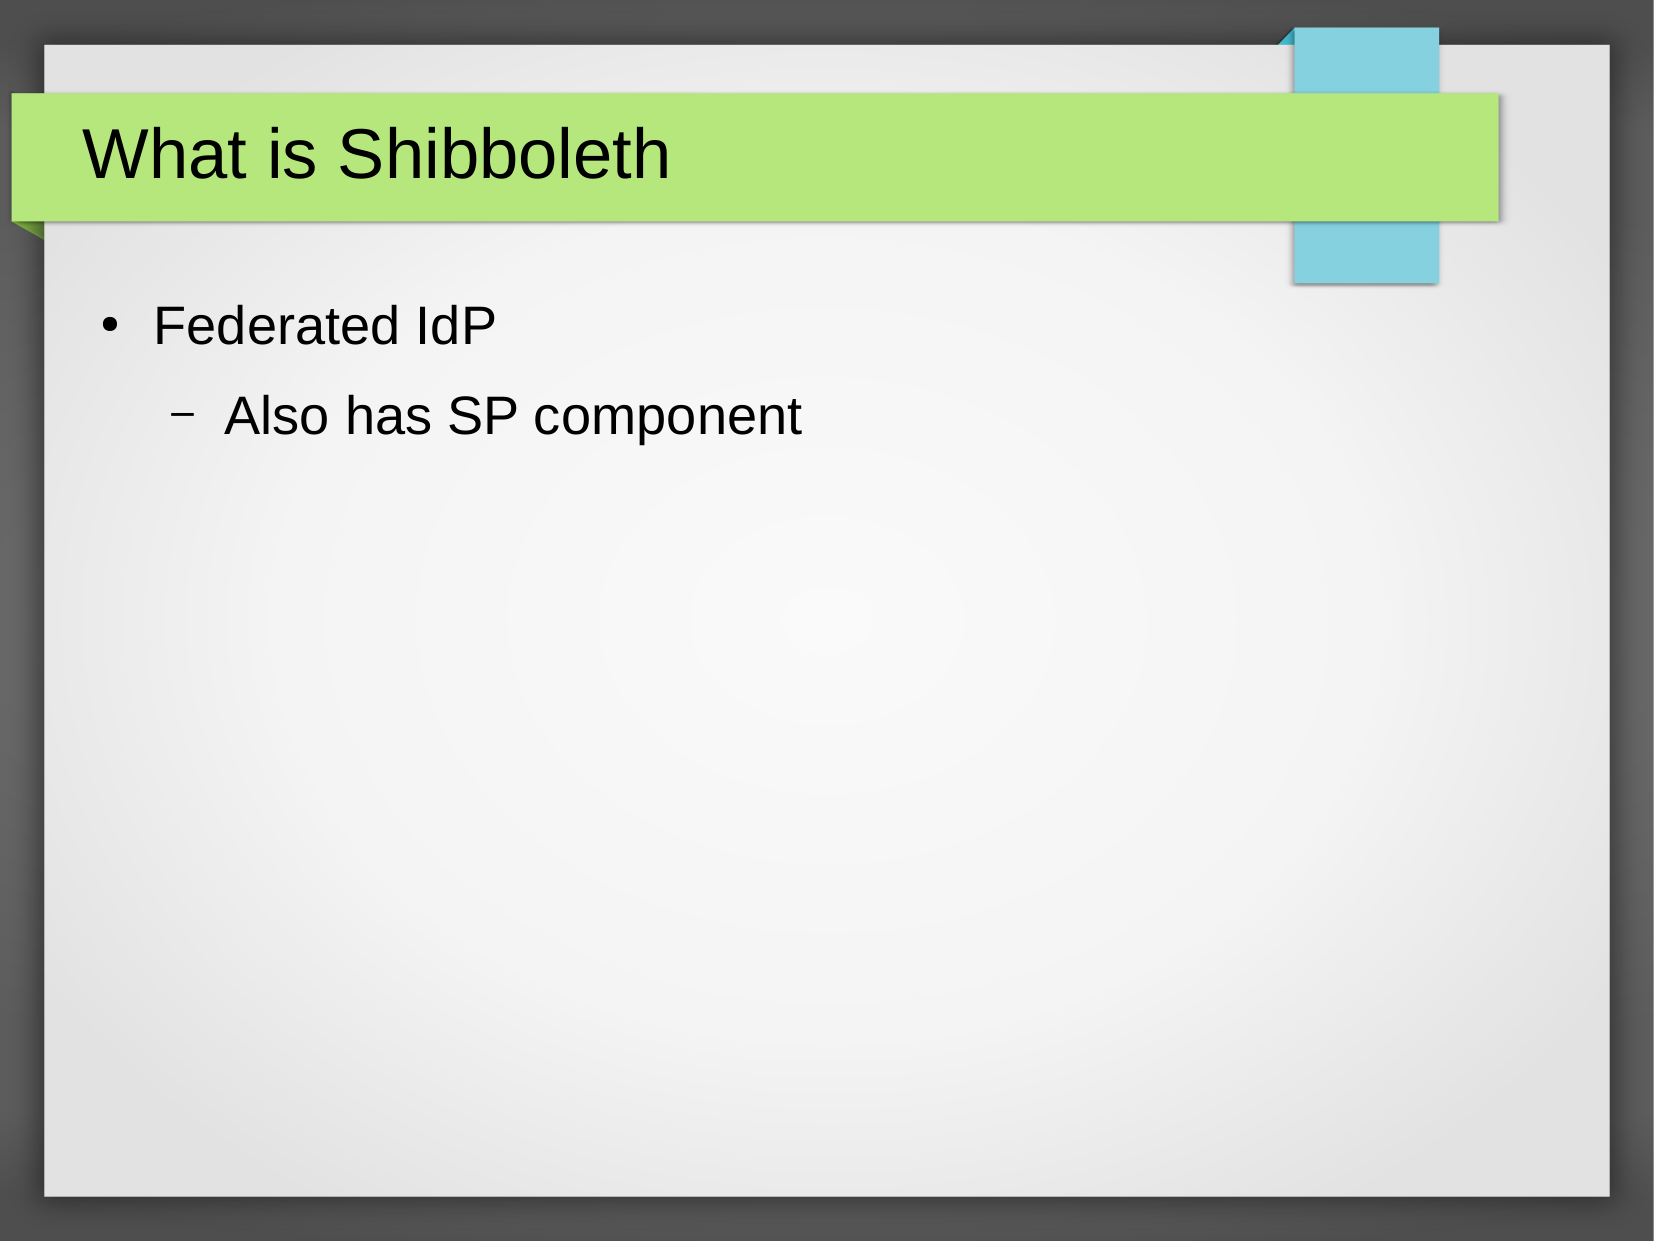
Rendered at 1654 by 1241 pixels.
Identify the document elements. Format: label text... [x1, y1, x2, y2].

picture [0, 0, 1654, 1241]
list Federated IdP Also has SP component [82, 295, 1571, 1015]
title What is Shibboleth [82, 94, 1264, 213]
